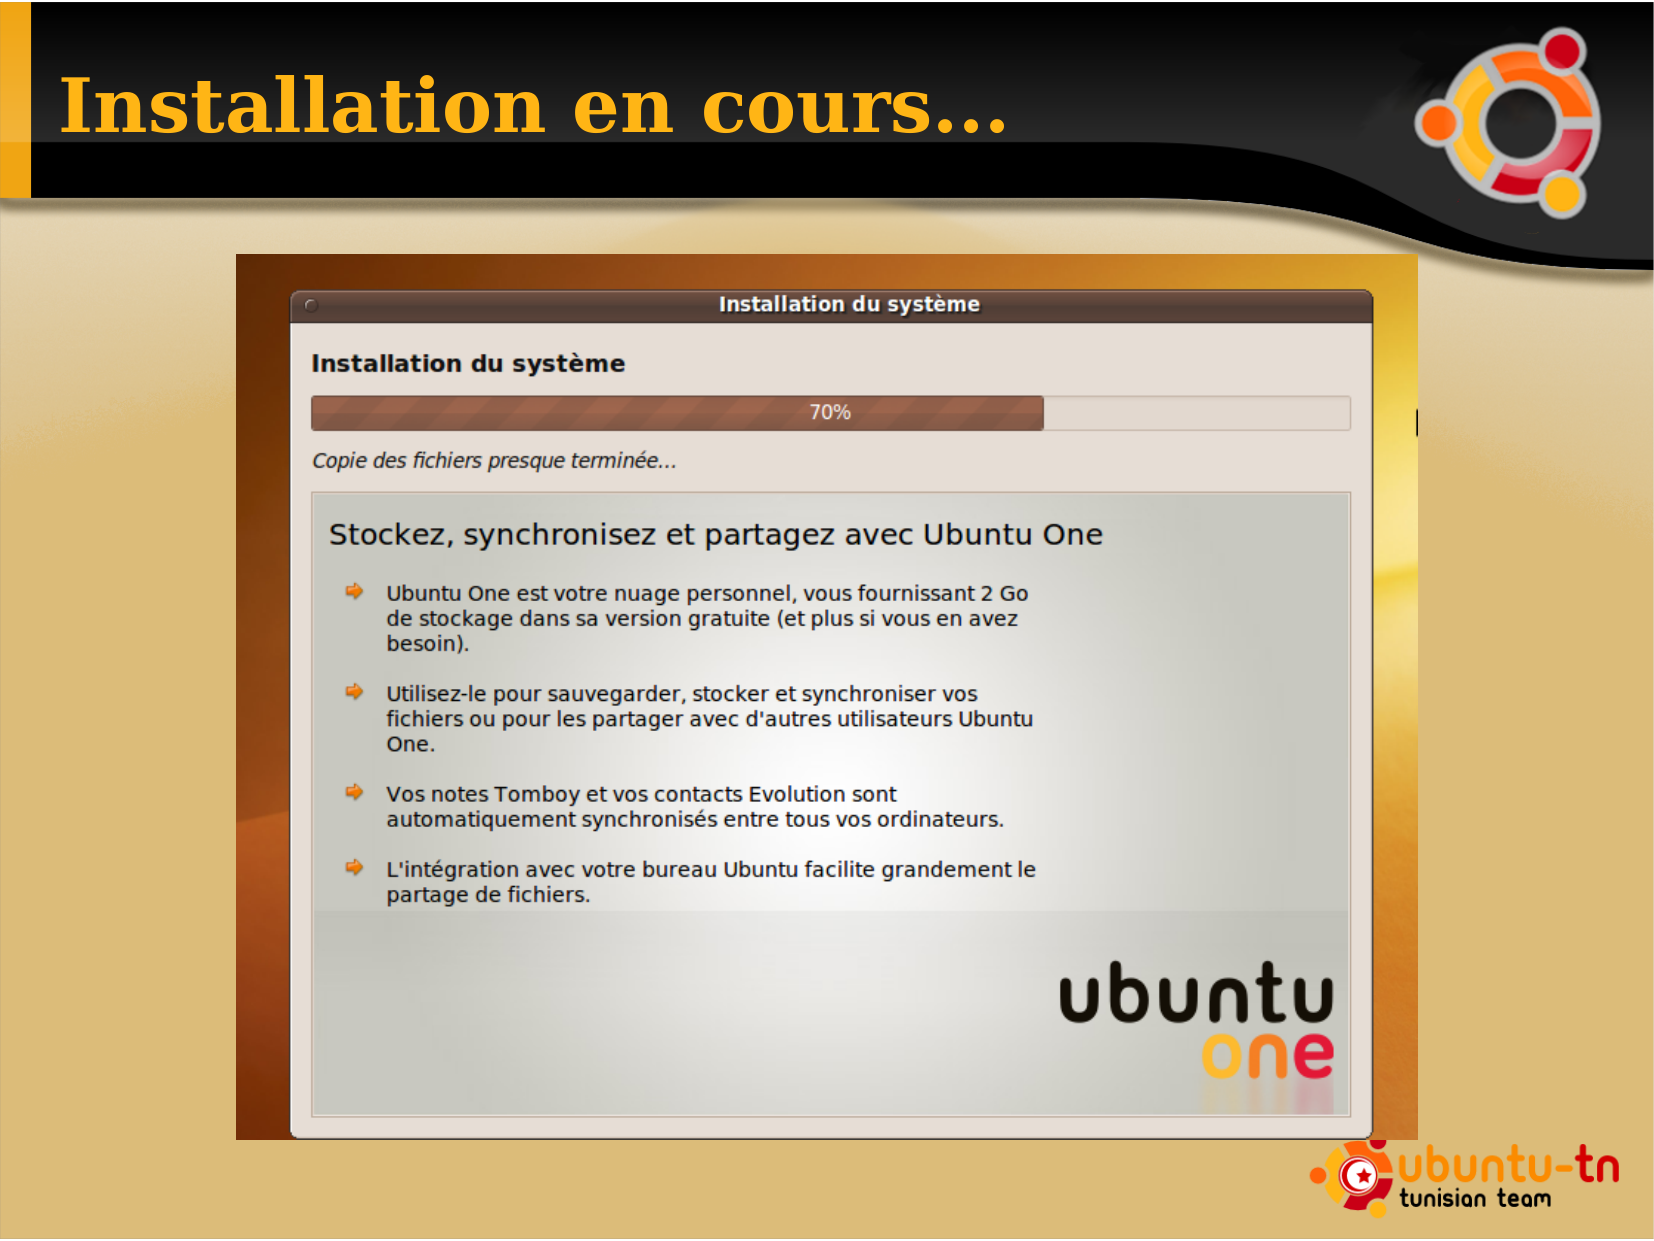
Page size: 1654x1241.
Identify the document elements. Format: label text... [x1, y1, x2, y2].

title Installation en cours... [59, 9, 1447, 202]
picture [0, 0, 1654, 1241]
